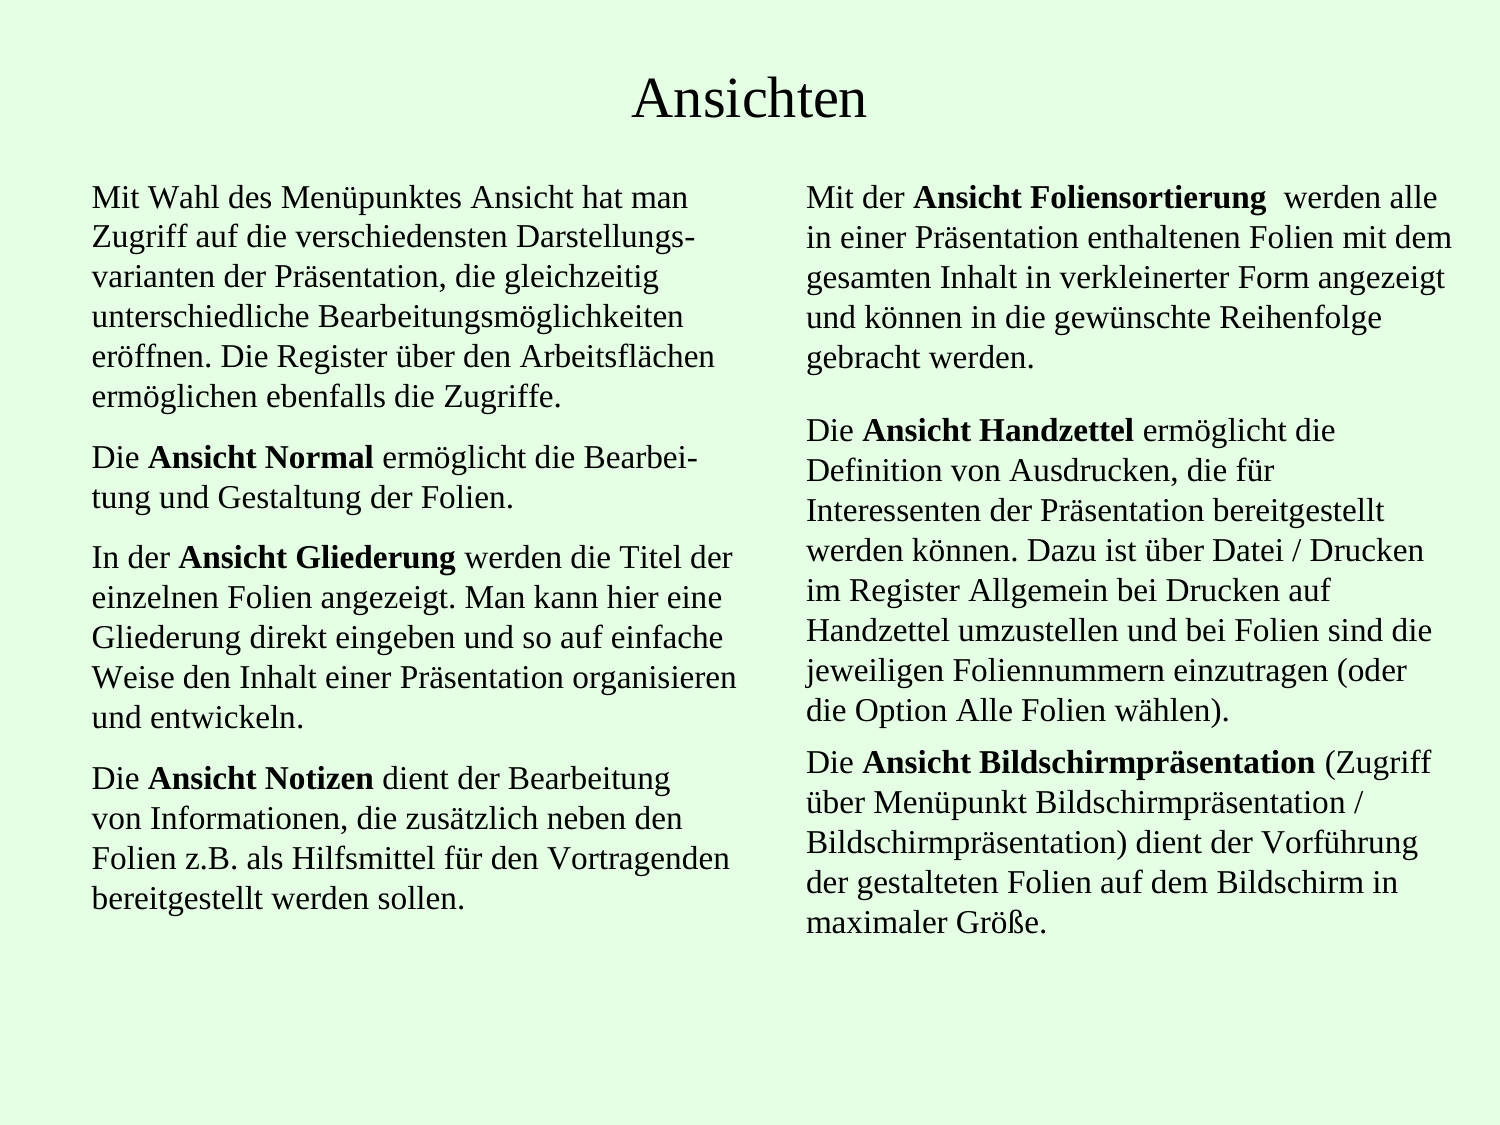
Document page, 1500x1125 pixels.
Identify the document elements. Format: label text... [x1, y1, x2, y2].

title Ansichten [112, 37, 1388, 150]
text_box Mit der Ansicht Foliensortierung werden alle in einer Präsentation enthaltenen Folien mit dem gesamten Inhalt in verkleinerter Form angezeigt und können in die gewünschte Reihenfolge gebracht werden. Die Ansicht Handzettel ermöglicht die Definition von Ausdrucken, die für Interessenten der Präsentation bereitgestellt werden können. Dazu ist über Datei / Drucken im Register Allgemein bei Drucken auf Handzettel umzustellen und bei Folien sind die jeweiligen Foliennummern einzutragen (oder die Option Alle Folien wählen). Die Ansicht Bildschirmpräsentation (Zugriff über Menüpunkt Bildschirmpräsentation / Bildschirmpräsentation) dient der Vorführung der gestalteten Folien auf dem Bildschirm in maximaler Größe. [791, 167, 1471, 948]
text_box Mit Wahl des Menüpunktes Ansicht hat man Zugriff auf die verschiedensten Darstellungs-varianten der Präsentation, die gleichzeitig unterschiedliche Bearbeitungsmöglichkeiten eröffnen. Die Register über den Arbeitsflächen ermöglichen ebenfalls die Zugriffe. Die Ansicht Normal ermöglicht die Bearbei-tung und Gestaltung der Folien. In der Ansicht Gliederung werden die Titel der einzelnen Folien angezeigt. Man kann hier eine Gliederung direkt eingeben und so auf einfache Weise den Inhalt einer Präsentation organisieren und entwickeln. Die Ansicht Notizen dient der Bearbeitung von Informationen, die zusätzlich neben den Folien z.B. als Hilfsmittel für den Vortragenden bereitgestellt werden sollen. [76, 167, 757, 985]
